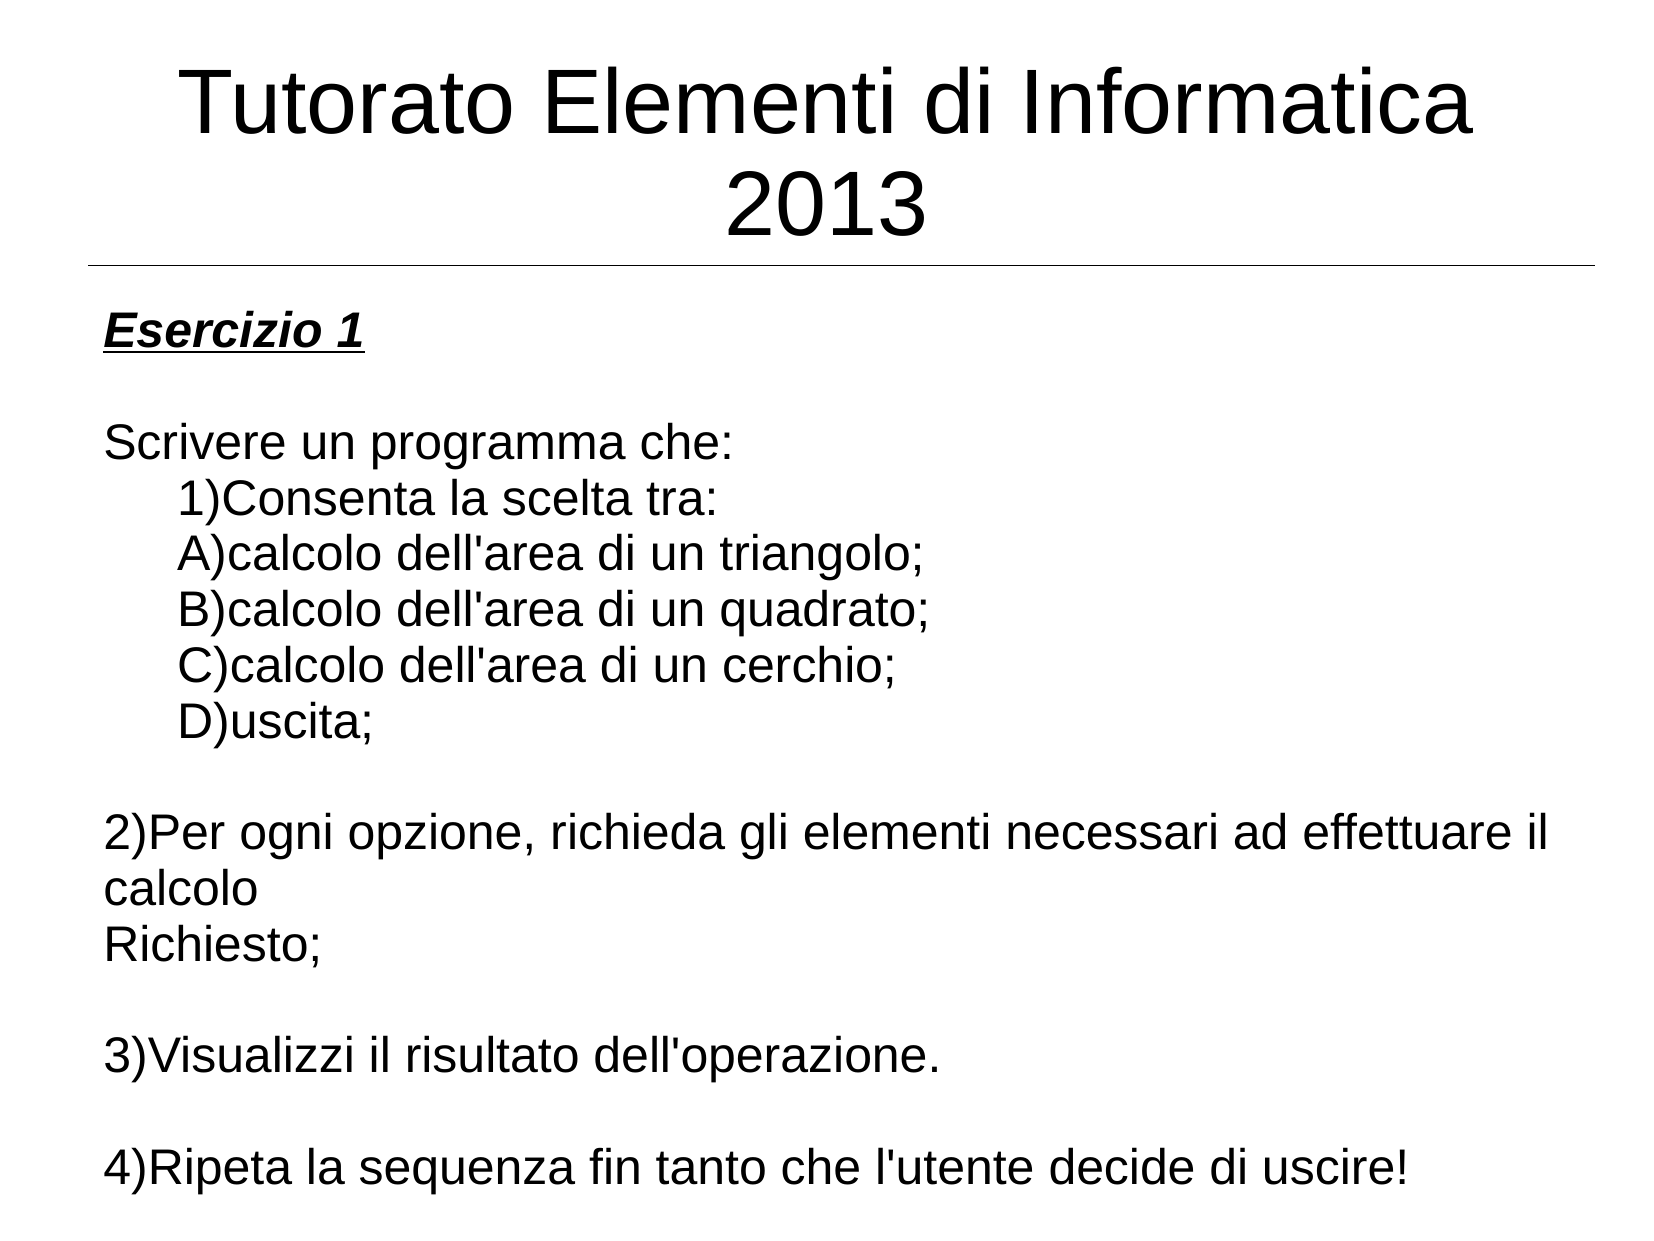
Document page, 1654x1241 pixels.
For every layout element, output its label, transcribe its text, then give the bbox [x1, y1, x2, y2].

text_box Esercizio 1 Scrivere un programma che: 1)Consenta la scelta tra: A)calcolo dell'area di un triangolo; B)calcolo dell'area di un quadrato; C)calcolo dell'area di un cerchio; D)uscita; 2)Per ogni opzione, richieda gli elementi necessari ad effettuare il calcolo Richiesto; 3)Visualizzi il risultato dell'operazione. 4)Ripeta la sequenza fin tanto che l'utente decide di uscire! [88, 295, 1595, 1205]
title Tutorato Elementi di Informatica 2013 [82, 49, 1571, 257]
subtitle [82, 290, 1571, 1109]
